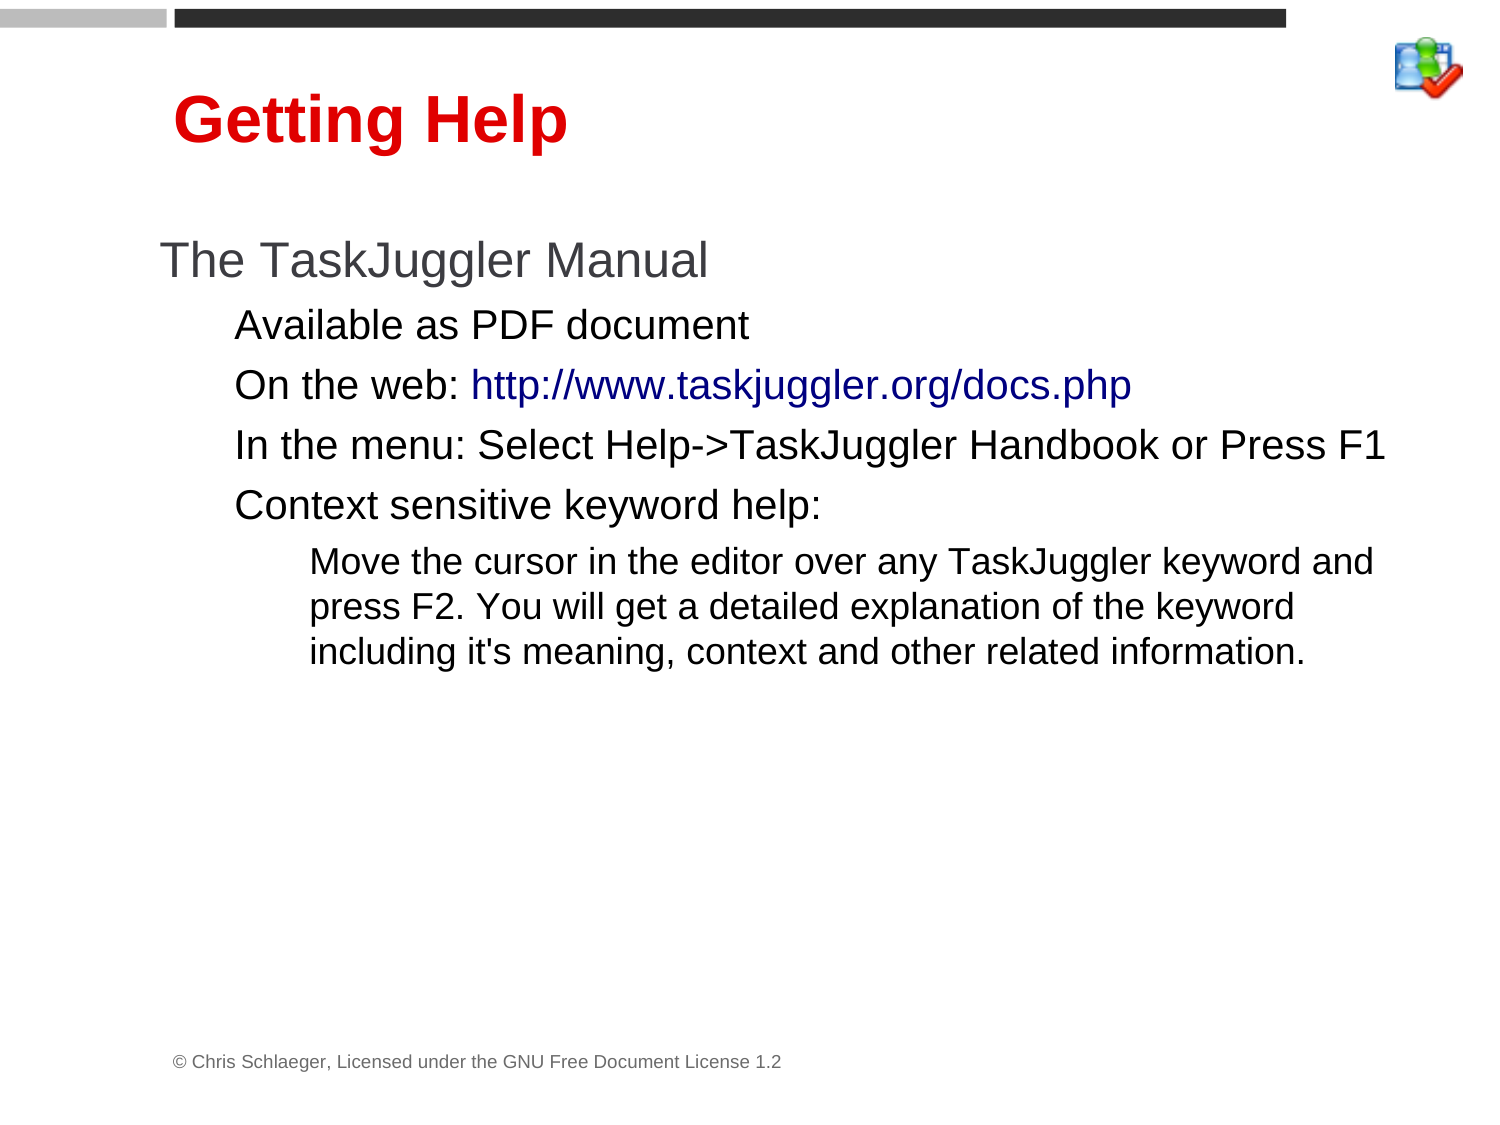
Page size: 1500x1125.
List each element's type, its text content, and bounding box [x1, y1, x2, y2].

list The TaskJuggler Manual Available as PDF document On the web: http://www.taskjuggler.org/docs.php In the menu: Select Help->TaskJuggler Handbook or Press F1 Context sensitive keyword help: Move the cursor in the editor over any TaskJuggler keyword and press F2. You will get a detailed explanation of the keyword including it's meaning, context and other related information. [159, 234, 1395, 947]
title Getting Help [173, 41, 1395, 205]
picture [1395, 37, 1463, 105]
